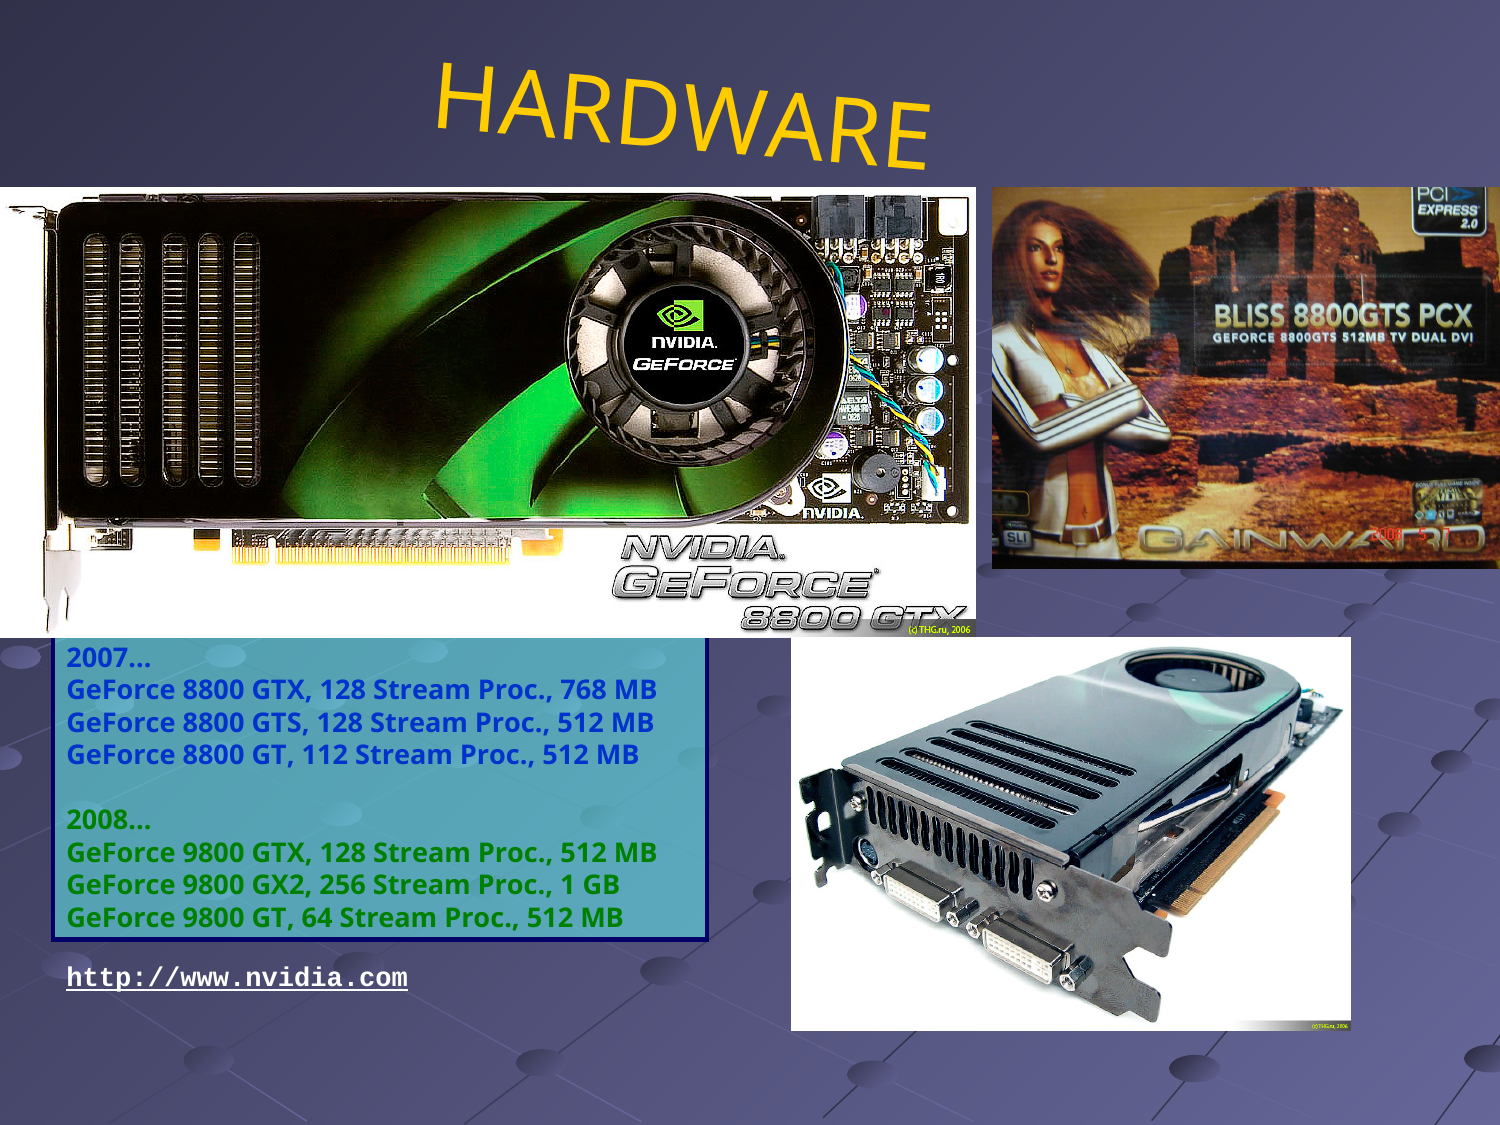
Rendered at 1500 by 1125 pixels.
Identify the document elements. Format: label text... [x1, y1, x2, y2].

picture [0, 187, 1351, 1031]
picture [992, 187, 1500, 569]
text_box http://www.nvidia.com [53, 952, 530, 999]
text_box 2007… GeForce 8800 GTX, 128 Stream Proc., 768 MB GeForce 8800 GTS, 128 Stream Proc., 512 MB GeForce 8800 GT, 112 Stream Proc., 512 MB 2008… GeForce 9800 GTX, 128 Stream Proc., 512 MB GeForce 9800 GX2, 256 Stream Proc., 1 GB GeForce 9800 GT, 64 Stream Proc., 512 MB [53, 638, 708, 940]
text_box HARDWARE [412, 27, 1332, 232]
